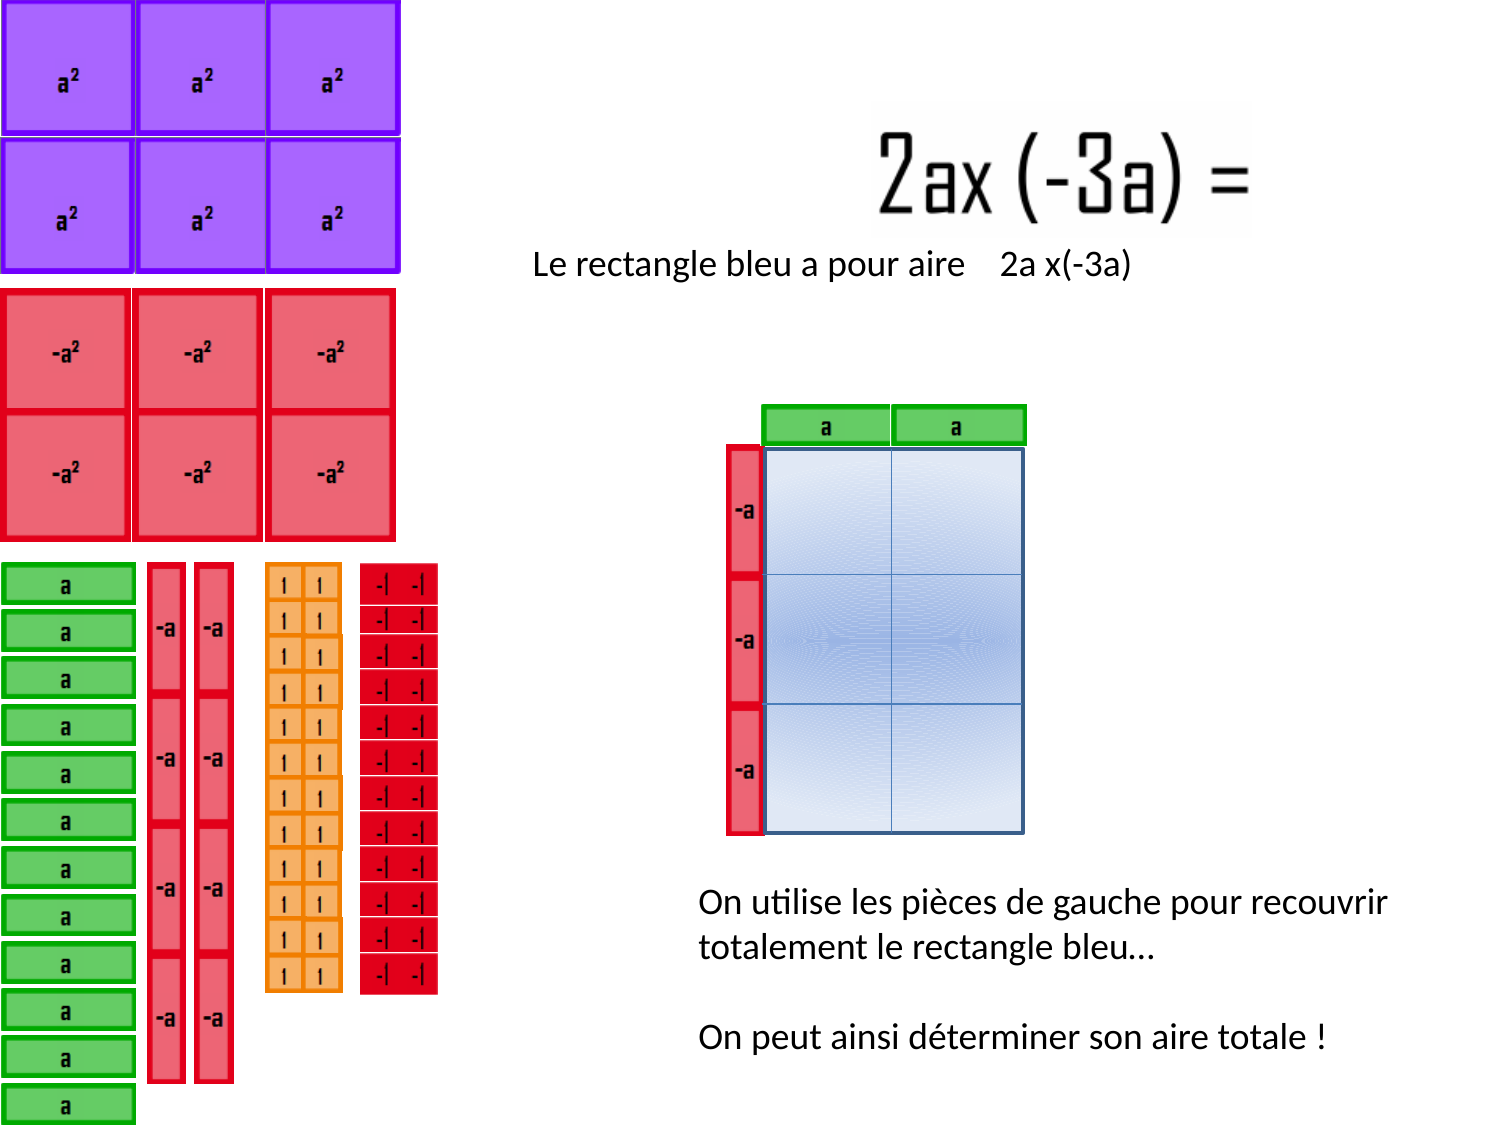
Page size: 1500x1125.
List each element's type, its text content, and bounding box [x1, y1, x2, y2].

text_box [764, 448, 1024, 833]
text_box Le rectangle bleu a pour aire 2a x(-3a) [517, 231, 1148, 292]
picture [0, 656, 136, 699]
picture [0, 941, 136, 984]
picture [0, 1083, 136, 1125]
picture [0, 609, 136, 652]
picture [265, 562, 343, 993]
text_box [764, 705, 891, 833]
picture [360, 562, 438, 996]
picture [147, 562, 186, 1084]
picture [856, 101, 1252, 244]
picture [0, 137, 401, 274]
picture [0, 1035, 136, 1078]
picture [132, 288, 263, 542]
picture [0, 704, 136, 747]
picture [0, 894, 136, 936]
picture [265, 288, 396, 542]
picture [1, 0, 401, 136]
picture [0, 751, 136, 794]
picture [0, 288, 131, 542]
text_box On utilise les pièces de gauche pour recouvrir totalement le rectangle bleu… On peut ainsi déterminer son aire totale ! [683, 869, 1413, 1065]
picture [0, 562, 136, 605]
picture [194, 562, 234, 1084]
picture [0, 988, 136, 1031]
text_box [764, 575, 891, 703]
picture [0, 846, 136, 889]
picture [0, 798, 136, 841]
picture [726, 404, 1027, 836]
